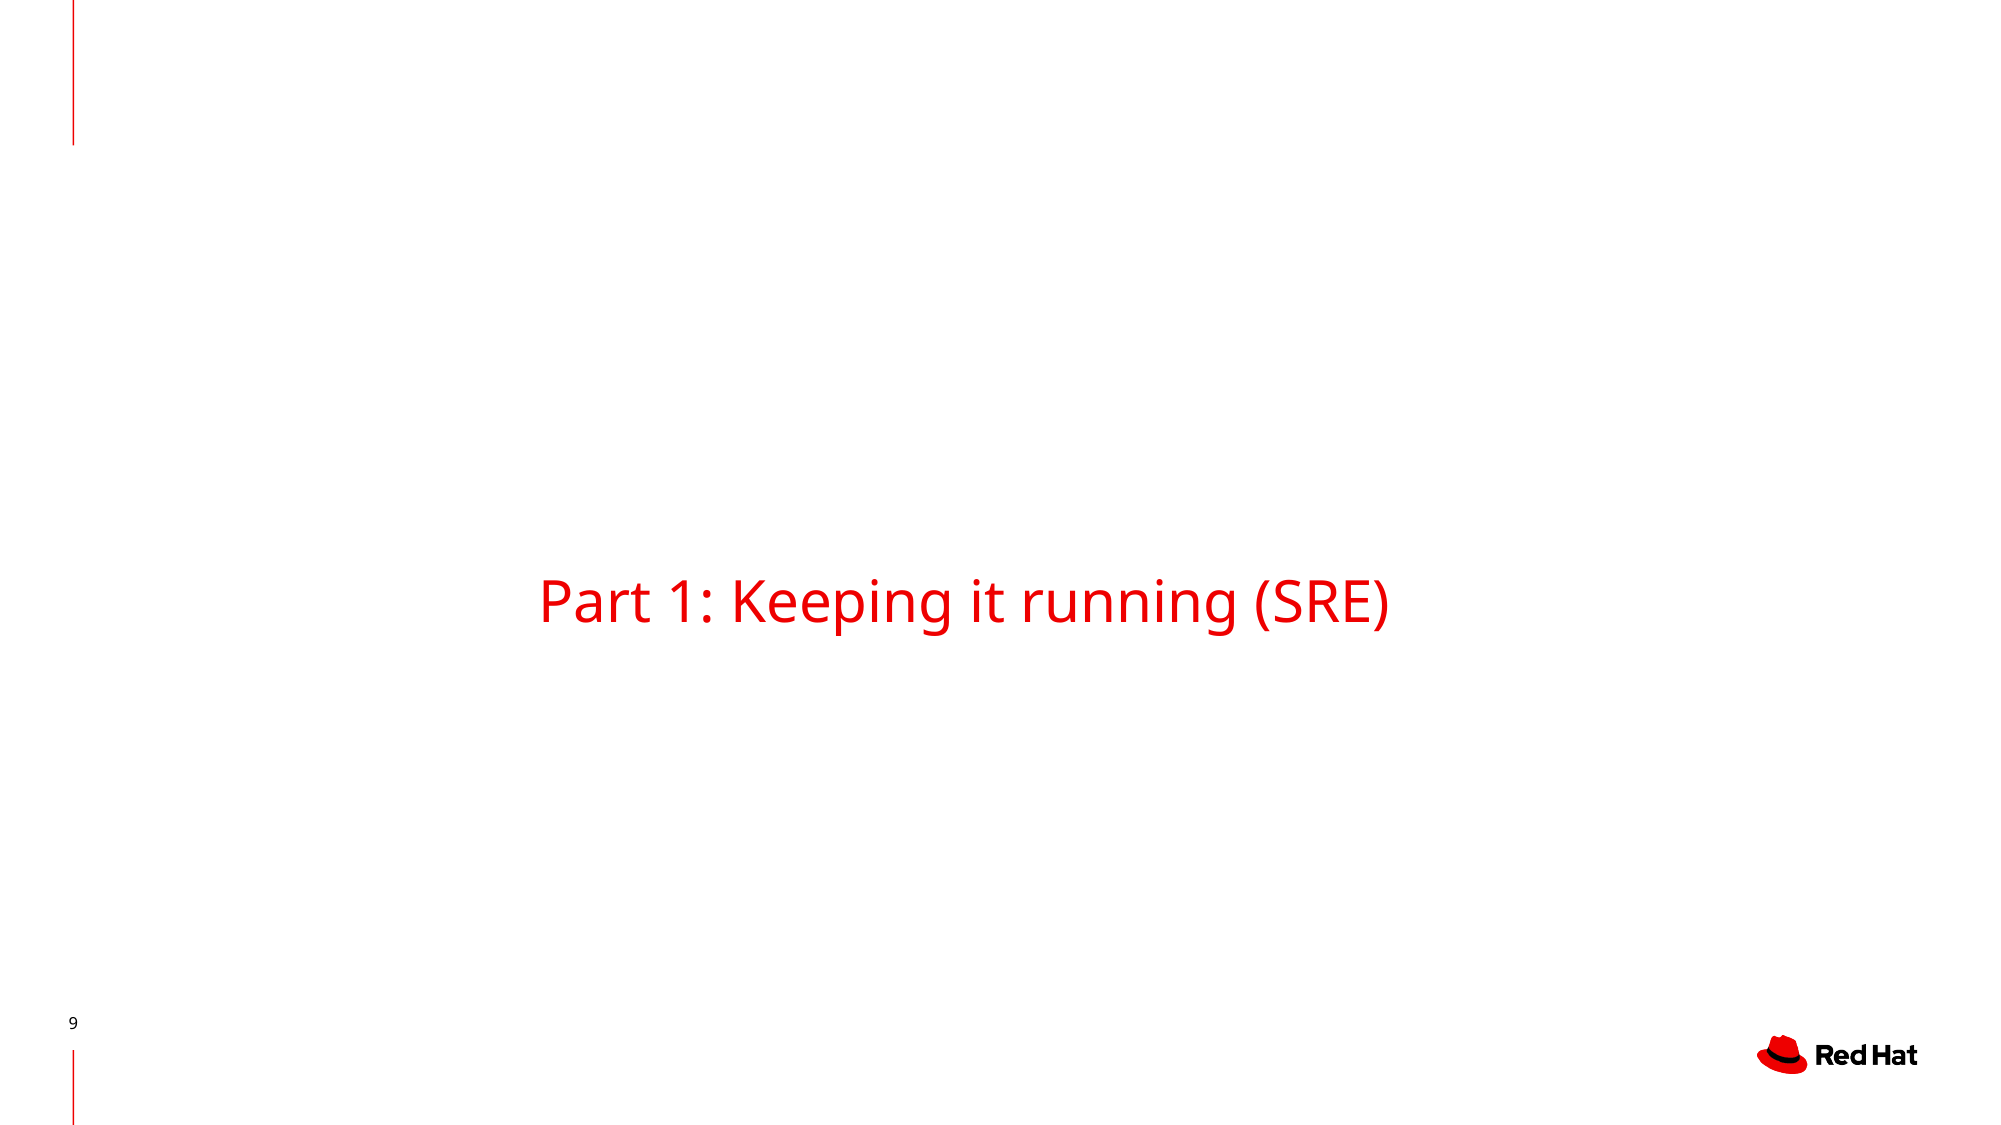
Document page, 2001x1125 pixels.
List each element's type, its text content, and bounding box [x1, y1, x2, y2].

slide_number <number> [13, 1012, 134, 1036]
title Part 1: Keeping it running (SRE) [538, 271, 1758, 917]
picture [1757, 1035, 1918, 1074]
